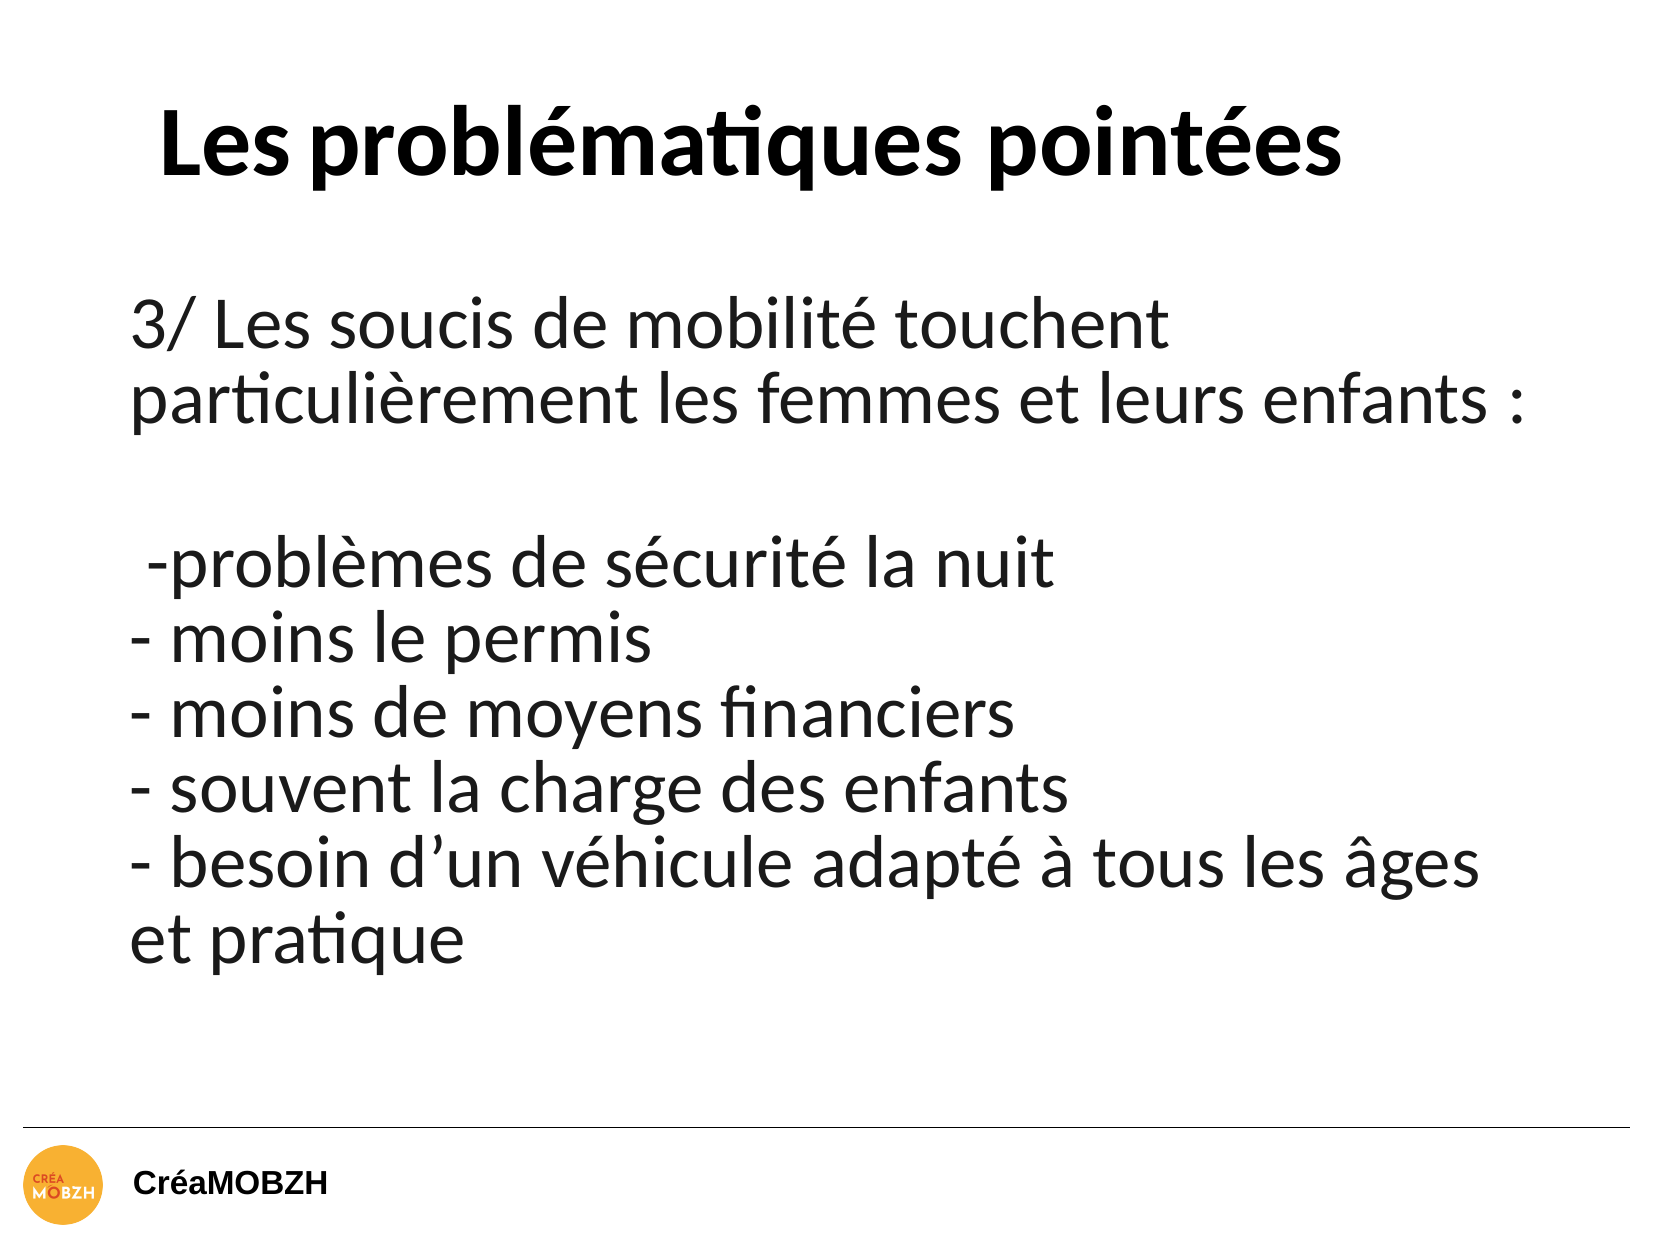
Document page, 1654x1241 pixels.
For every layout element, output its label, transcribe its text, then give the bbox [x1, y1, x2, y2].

list 3/ Les soucis de mobilité touchent particulièrement les femmes et leurs enfants : -problèmes de sécurité la nuit - moins le permis - moins de moyens financiers - souvent la charge des enfants - besoin d’un véhicule adapté à tous les âges et pratique [59, 291, 1548, 1111]
title Les problématiques pointées [11, 47, 1347, 255]
picture [23, 1145, 103, 1225]
text_box CréaMOBZH [118, 1157, 1040, 1241]
